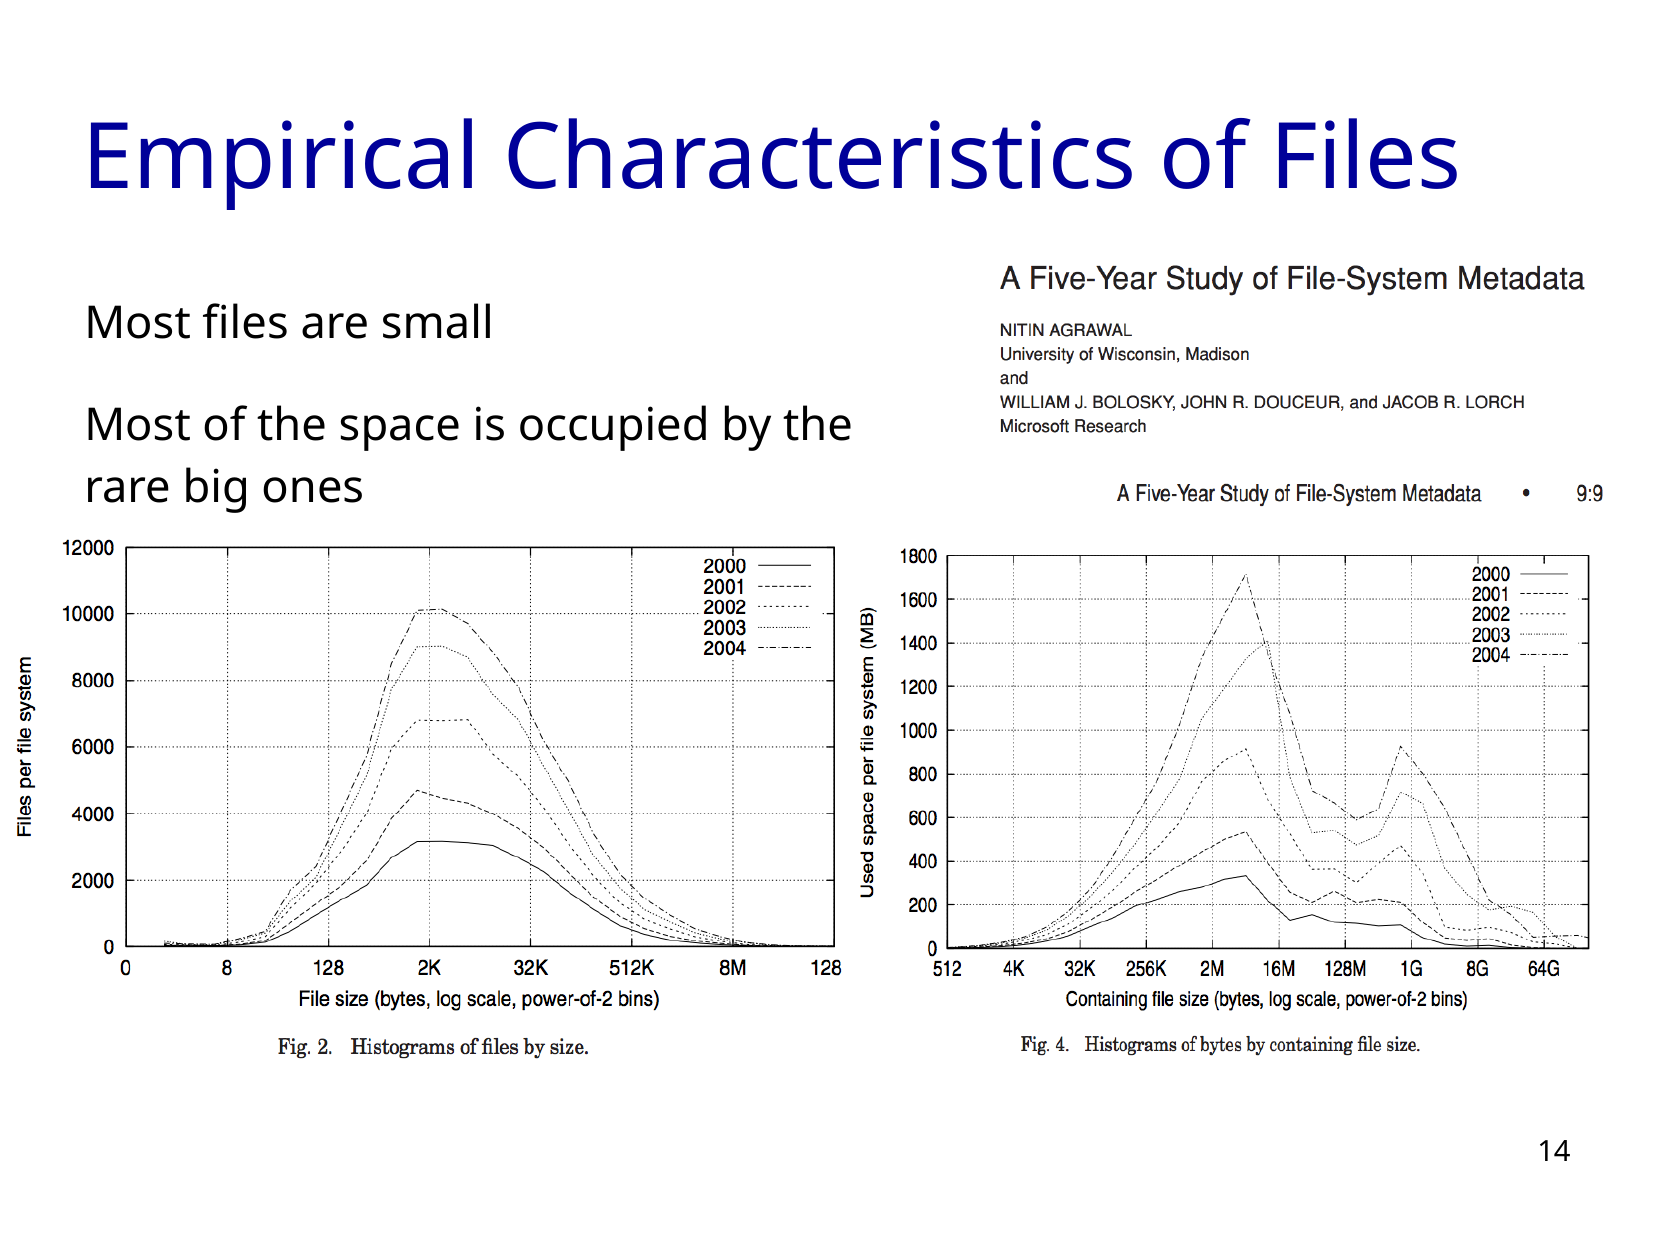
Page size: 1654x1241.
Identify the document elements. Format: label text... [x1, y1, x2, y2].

picture [0, 446, 1654, 1068]
title Empirical Characteristics of Files [82, 49, 1571, 257]
list Most files are small Most of the space is occupied by the rare big ones [60, 290, 889, 517]
picture [995, 246, 1606, 444]
